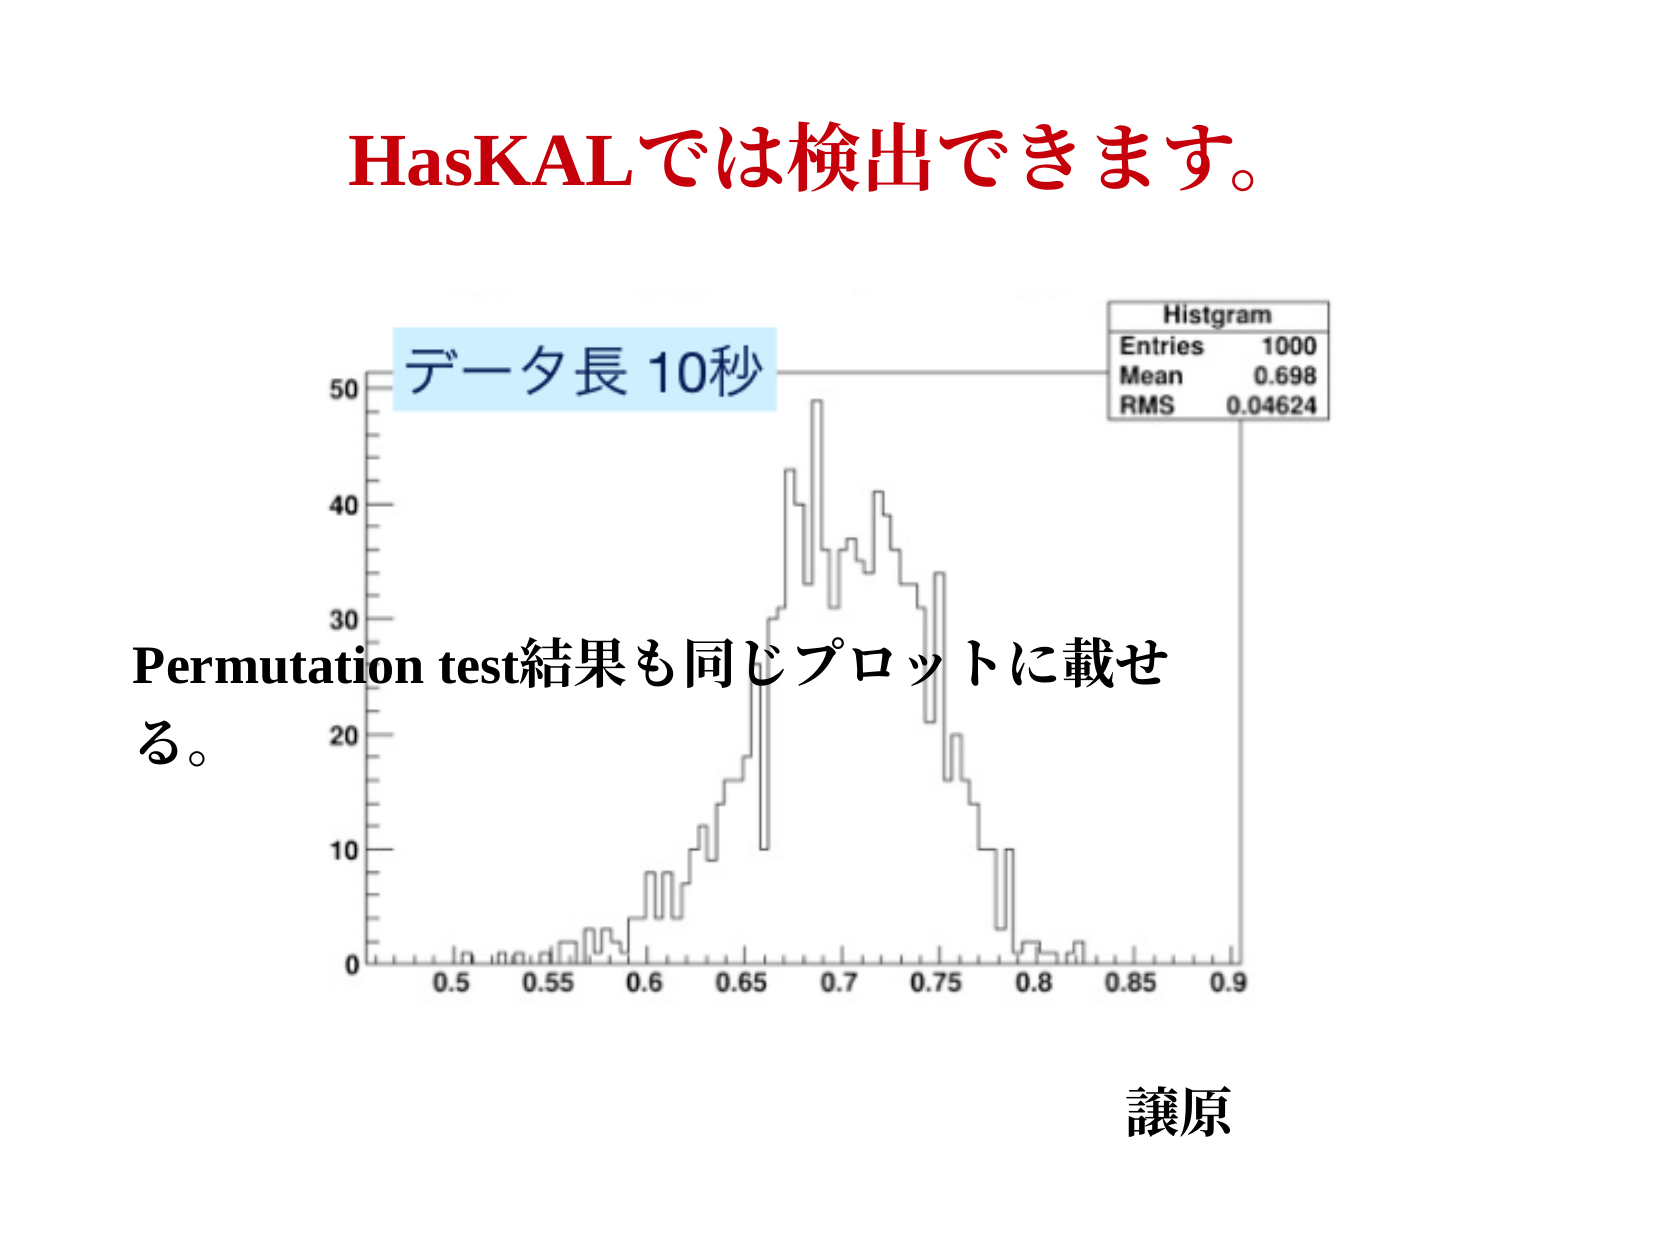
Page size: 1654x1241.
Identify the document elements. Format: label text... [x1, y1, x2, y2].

text_box 譲原 [1110, 1062, 1312, 1132]
picture [317, 290, 1337, 1010]
title HasKALでは検出できます。 [82, 49, 1571, 257]
text_box Permutation test結果も同じプロットに載せる。 [118, 614, 1241, 738]
